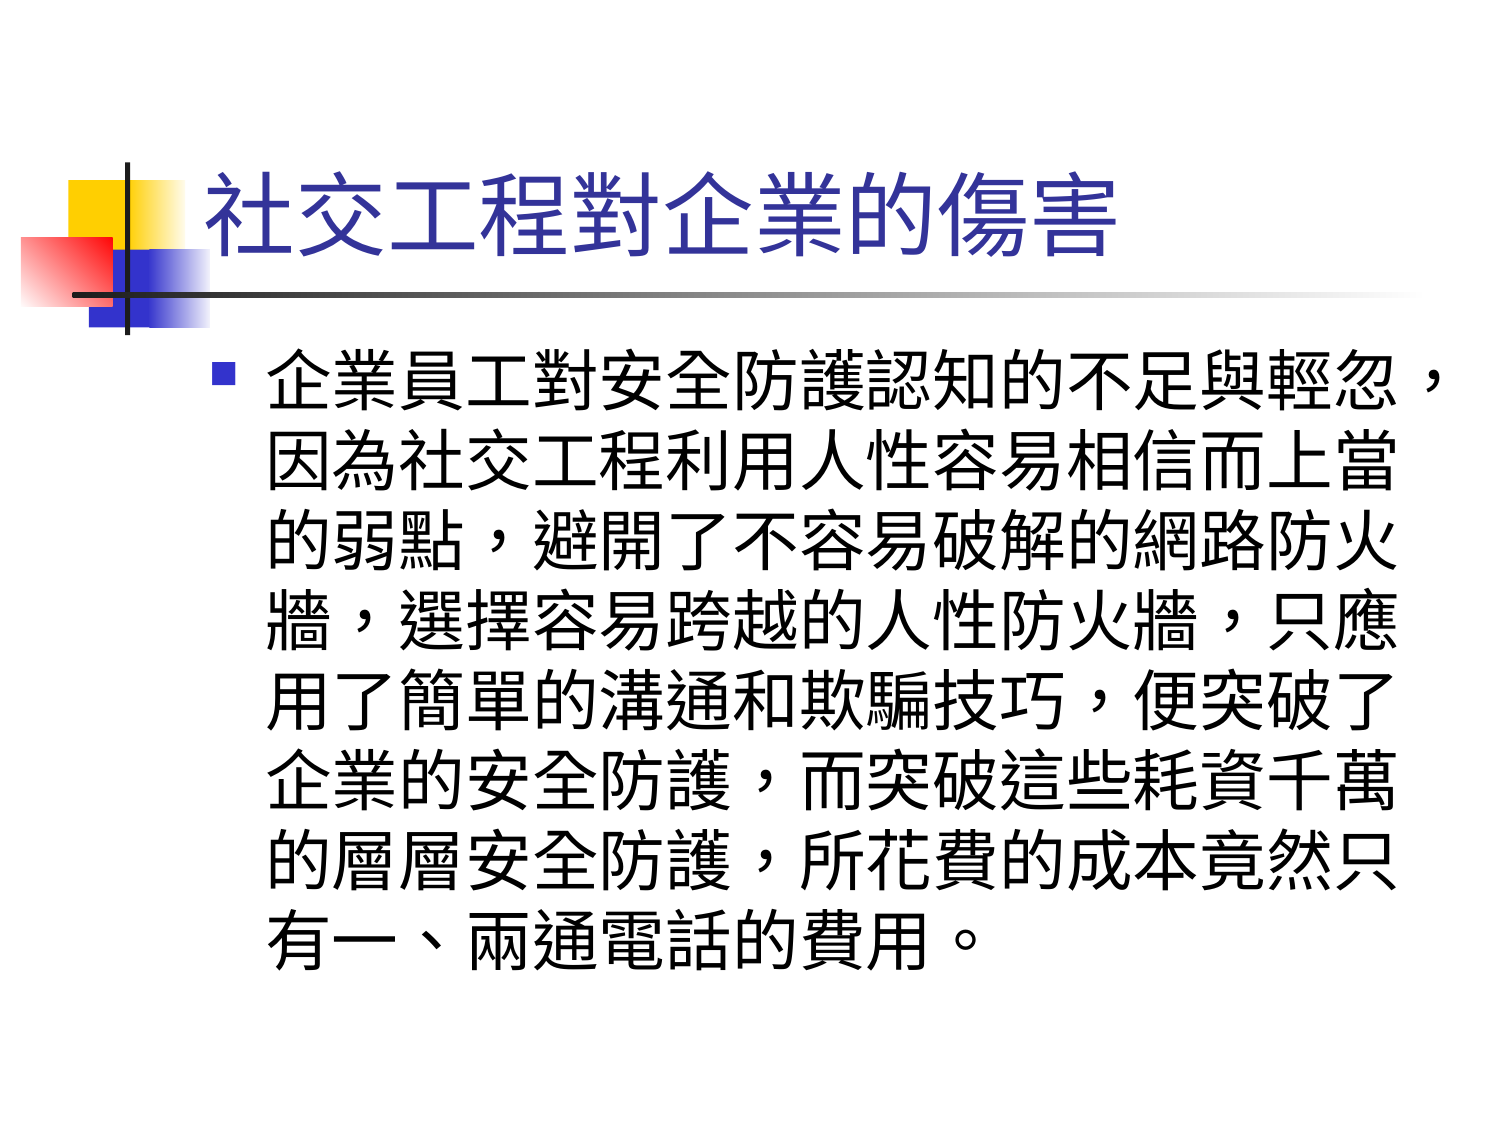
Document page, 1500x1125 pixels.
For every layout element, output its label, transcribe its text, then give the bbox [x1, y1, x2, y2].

list 企業員工對安全防護認知的不足與輕忽，因為社交工程利用人性容易相信而上當的弱點，避開了不容易破解的網路防火牆，選擇容易跨越的人性防火牆，只應用了簡單的溝通和欺騙技巧，便突破了企業的安全防護，而突破這些耗資千萬的層層安全防護，所花費的成本竟然只有一、兩通電話的費用。 [193, 331, 1469, 1007]
title 社交工程對企業的傷害 [188, 35, 1468, 276]
